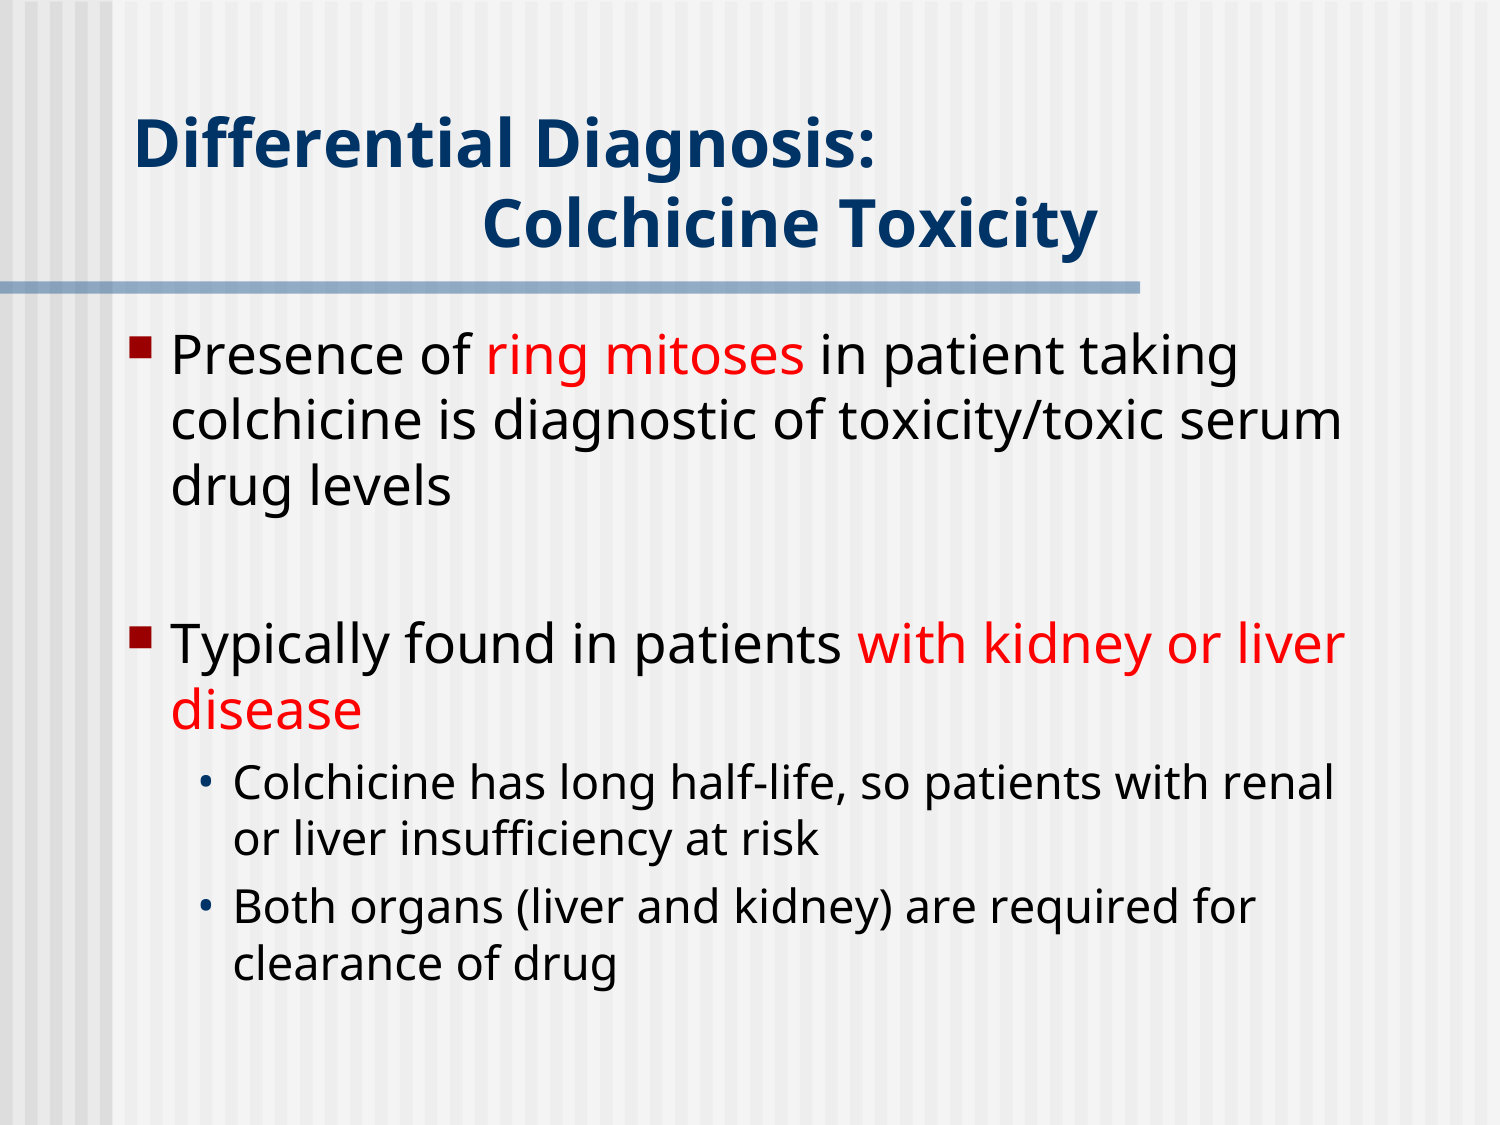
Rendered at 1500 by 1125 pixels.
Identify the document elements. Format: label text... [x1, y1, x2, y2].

list Presence of ring mitoses in patient taking colchicine is diagnostic of toxicity/toxic serum drug levels Typically found in patients with kidney or liver disease Colchicine has long half-life, so patients with renal or liver insufficiency at risk Both organs (liver and kidney) are required for clearance of drug [41, 311, 1372, 1000]
title Differential Diagnosis: Colchicine Toxicity [117, 91, 1457, 269]
